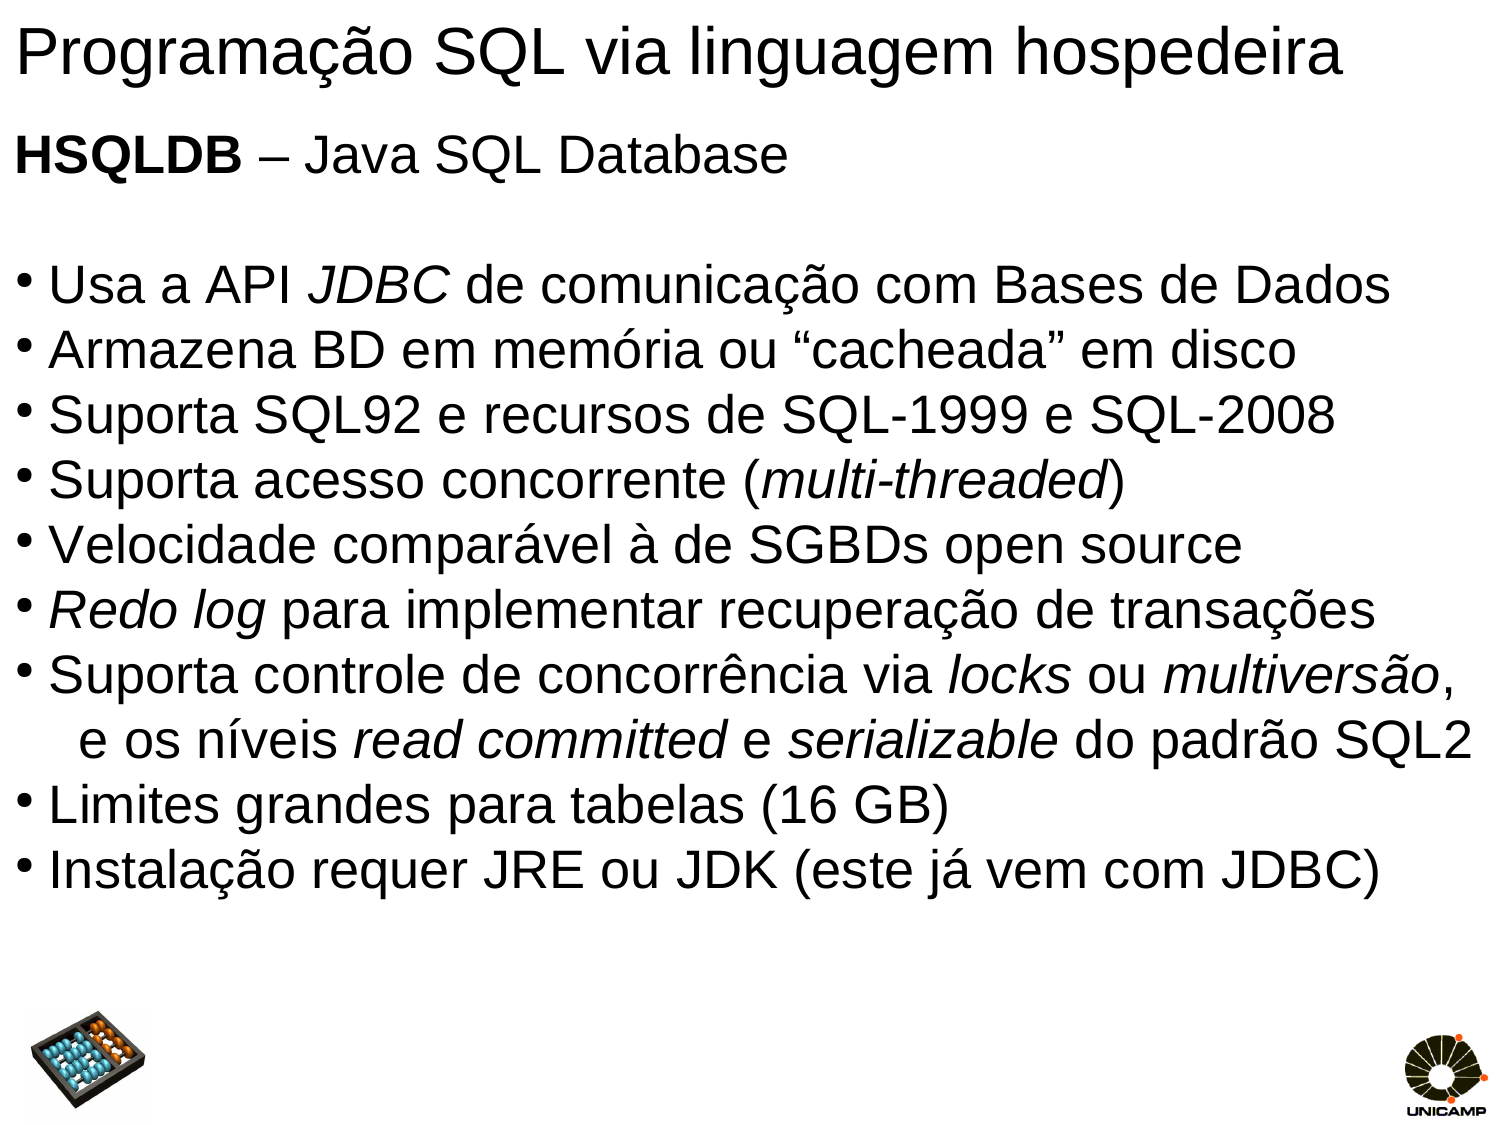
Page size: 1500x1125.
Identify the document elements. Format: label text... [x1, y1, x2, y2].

text_box HSQLDB – Java SQL Database Usa a API JDBC de comunicação com Bases de Dados Armazena BD em memória ou “cacheada” em disco Suporta SQL92 e recursos de SQL-1999 e SQL-2008 Suporta acesso concorrente (multi-threaded) Velocidade comparável à de SGBDs open source Redo log para implementar recuperação de transações Suporta controle de concorrência via locks ou multiversão, e os níveis read committed e serializable do padrão SQL2 Limites grandes para tabelas (16 GB) Instalação requer JRE ou JDK (este já vem com JDBC) [0, 112, 1500, 972]
text_box Programação SQL via linguagem hospedeira [0, 0, 1463, 96]
